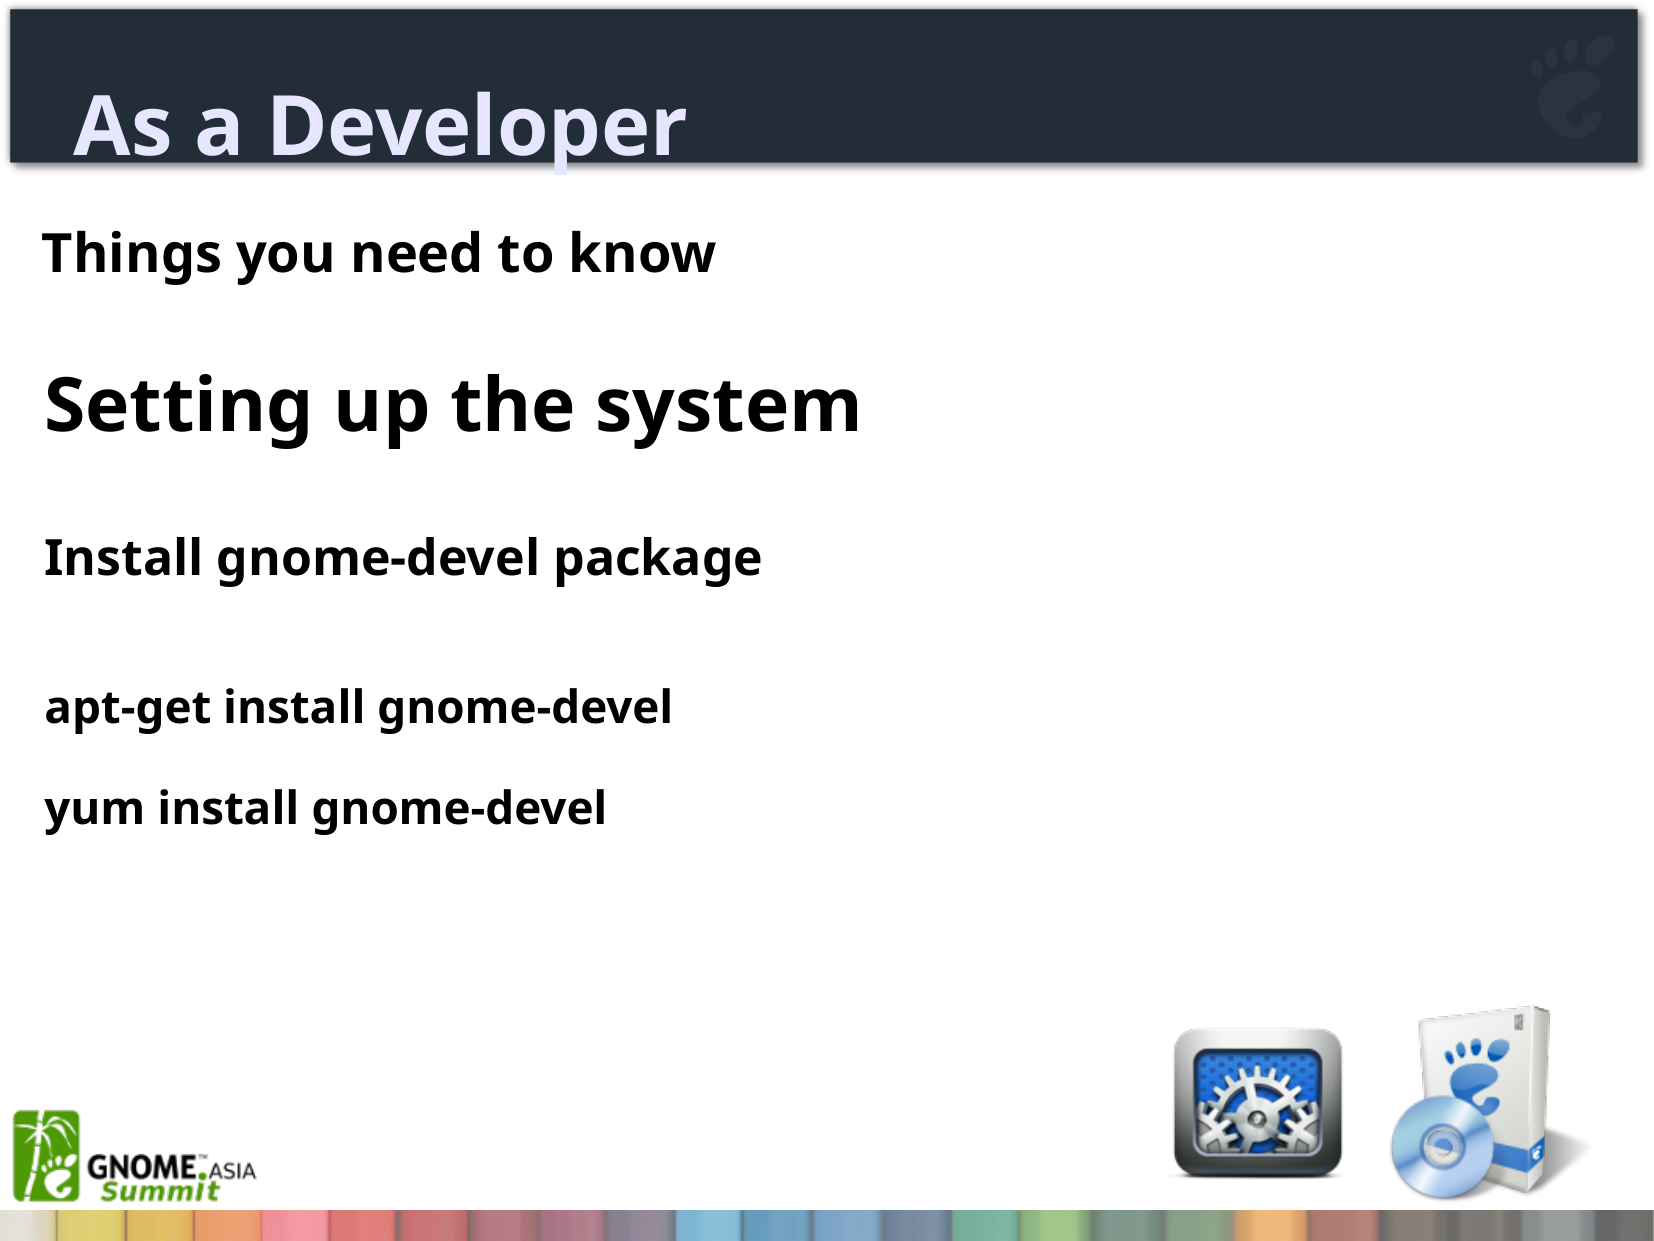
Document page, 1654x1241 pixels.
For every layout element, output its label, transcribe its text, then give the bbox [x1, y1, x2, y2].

text_box Install gnome-devel package [29, 514, 877, 591]
text_box Things you need to know [26, 206, 1182, 294]
picture [1156, 1003, 1359, 1206]
text_box yum install gnome-devel [29, 767, 721, 839]
picture [0, 997, 1654, 1241]
picture [0, 0, 1654, 179]
text_box apt-get install gnome-devel [29, 667, 742, 739]
text_box As a Developer [59, 59, 690, 168]
text_box Setting up the system [29, 344, 945, 444]
